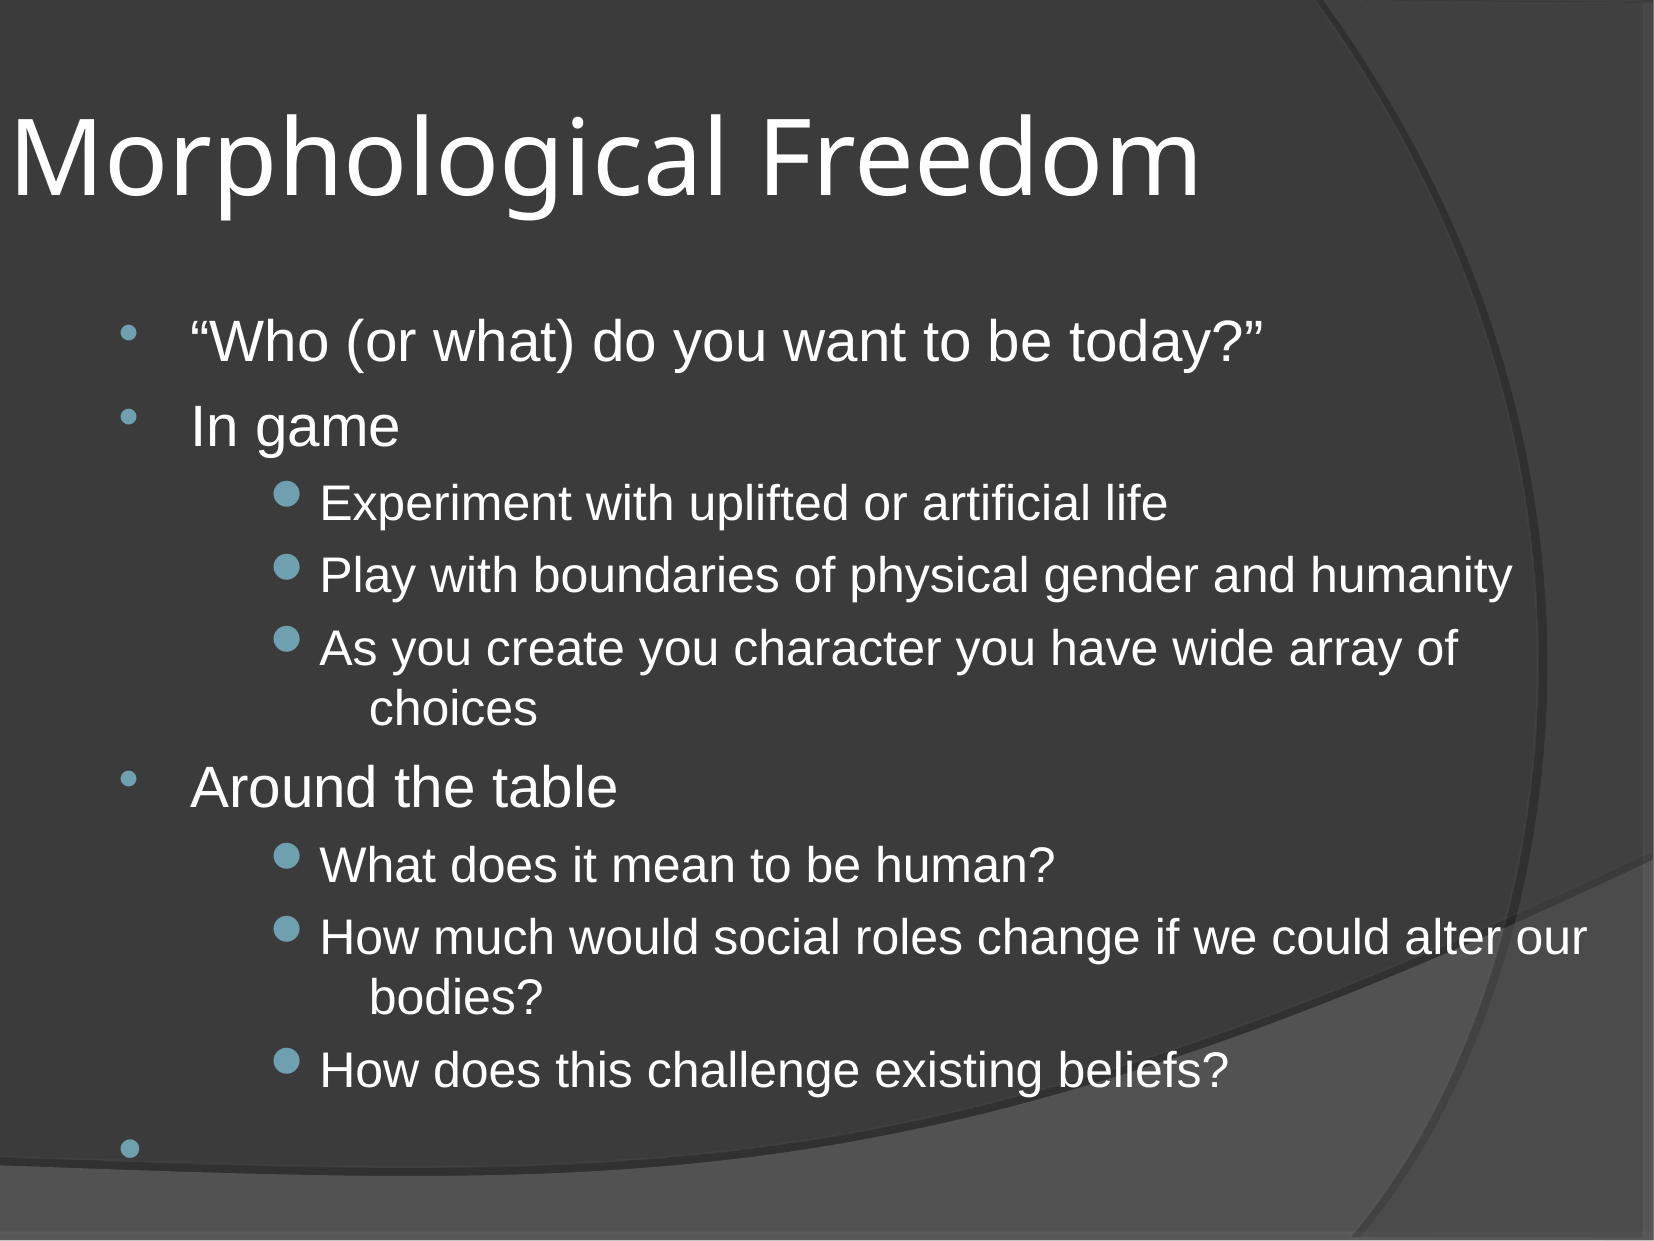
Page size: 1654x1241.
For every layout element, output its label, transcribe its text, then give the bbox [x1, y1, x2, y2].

title Morphological Freedom [0, 56, 1489, 250]
list “Who (or what) do you want to be today?” In game Experiment with uplifted or artificial life Play with boundaries of physical gender and humanity As you create you character you have wide array of choices Around the table What does it mean to be human? How much would social roles change if we could alter our bodies? How does this challenge existing beliefs? [91, 295, 1654, 1158]
